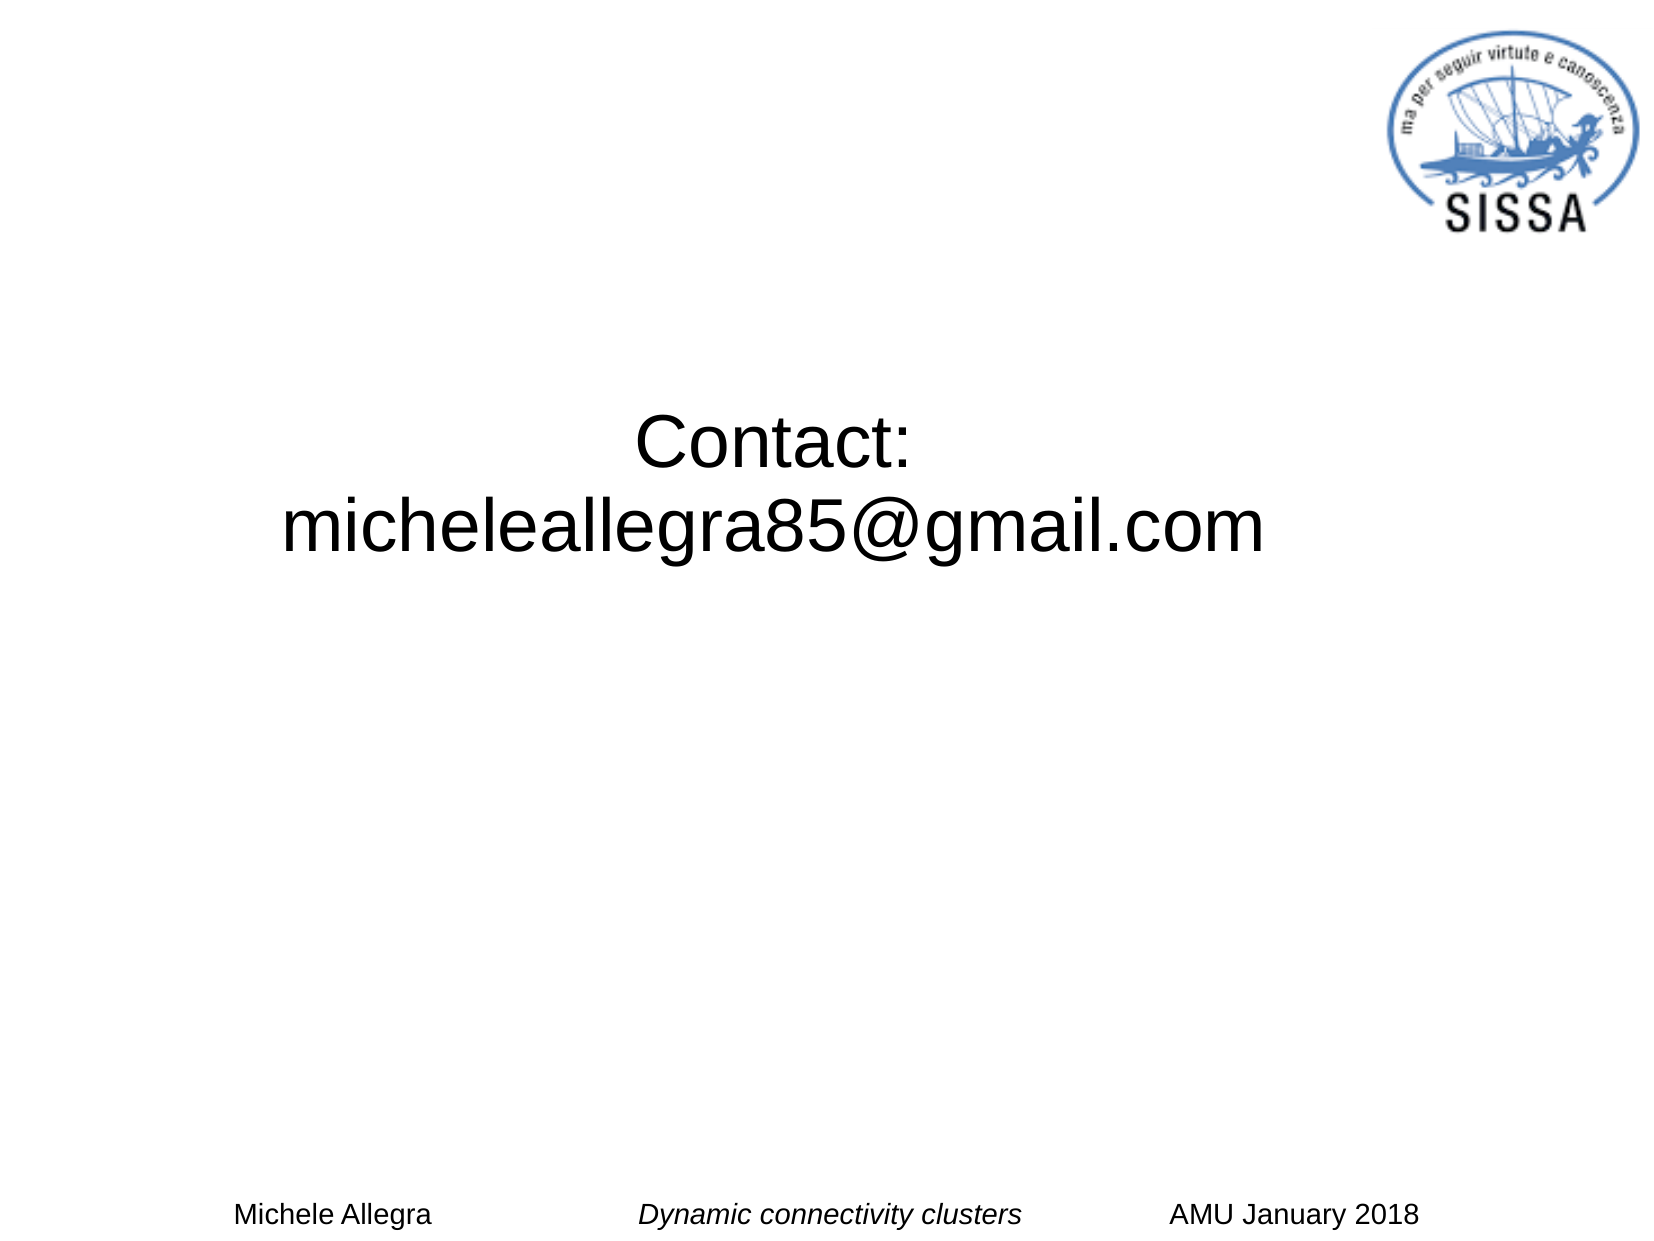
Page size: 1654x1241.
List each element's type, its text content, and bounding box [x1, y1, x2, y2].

title Contact: micheleallegra85@gmail.com [230, 380, 1318, 588]
picture [1372, 27, 1654, 238]
title Michele Allegra Dynamic connectivity clusters AMU January 2018 [82, 1177, 1572, 1241]
